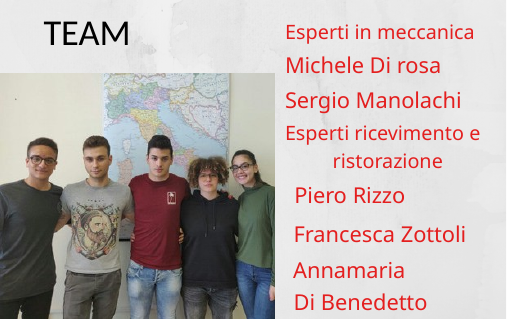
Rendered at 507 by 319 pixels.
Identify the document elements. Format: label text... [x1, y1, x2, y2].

picture [0, 0, 507, 319]
title TEAM [29, 7, 143, 63]
text_box Esperti in meccanica Michele Di rosa Sergio Manolachi Esperti ricevimento e ristorazione Piero Rizzo Francesca Zottoli Annamaria Di Benedetto [282, 9, 507, 315]
text_box [0, 73, 275, 319]
